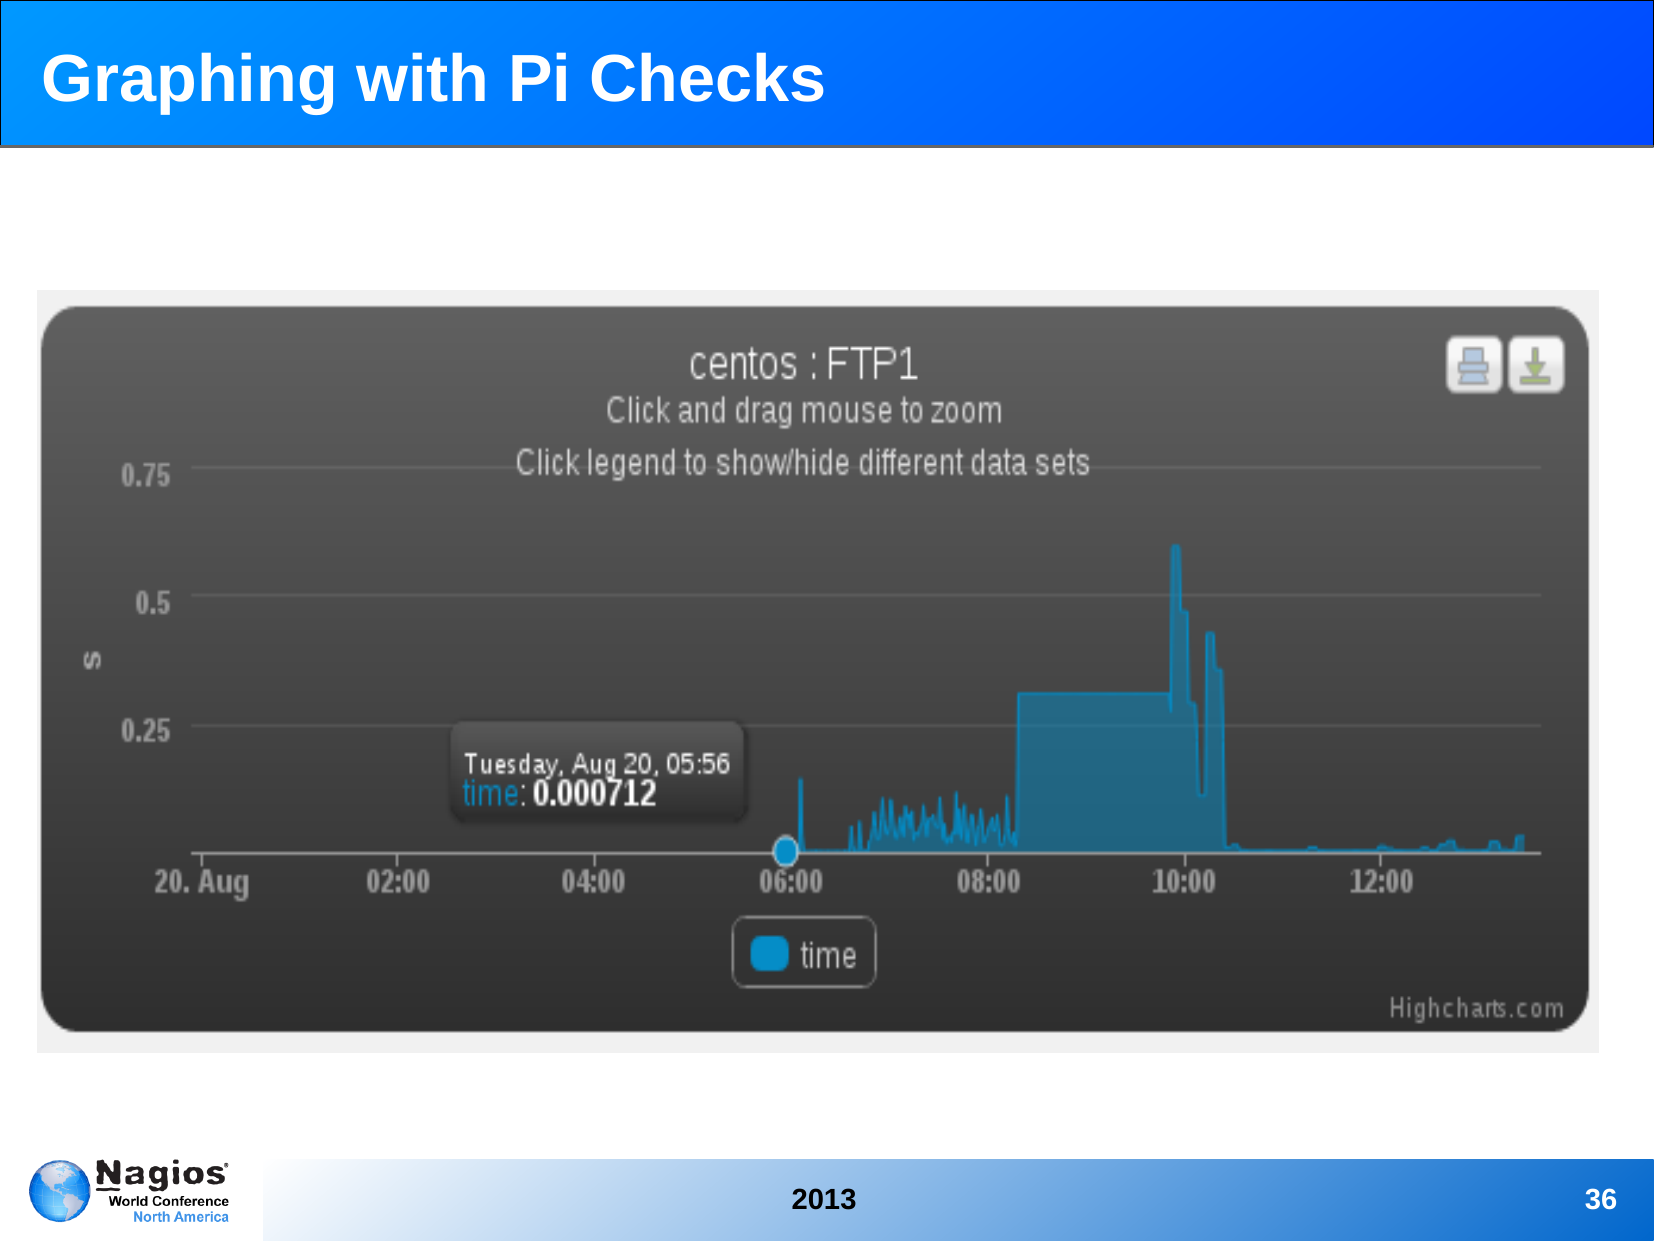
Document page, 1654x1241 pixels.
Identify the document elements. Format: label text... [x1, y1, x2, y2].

picture [37, 290, 1599, 1053]
picture [29, 1159, 229, 1235]
title Graphing with Pi Checks [41, 36, 1248, 120]
